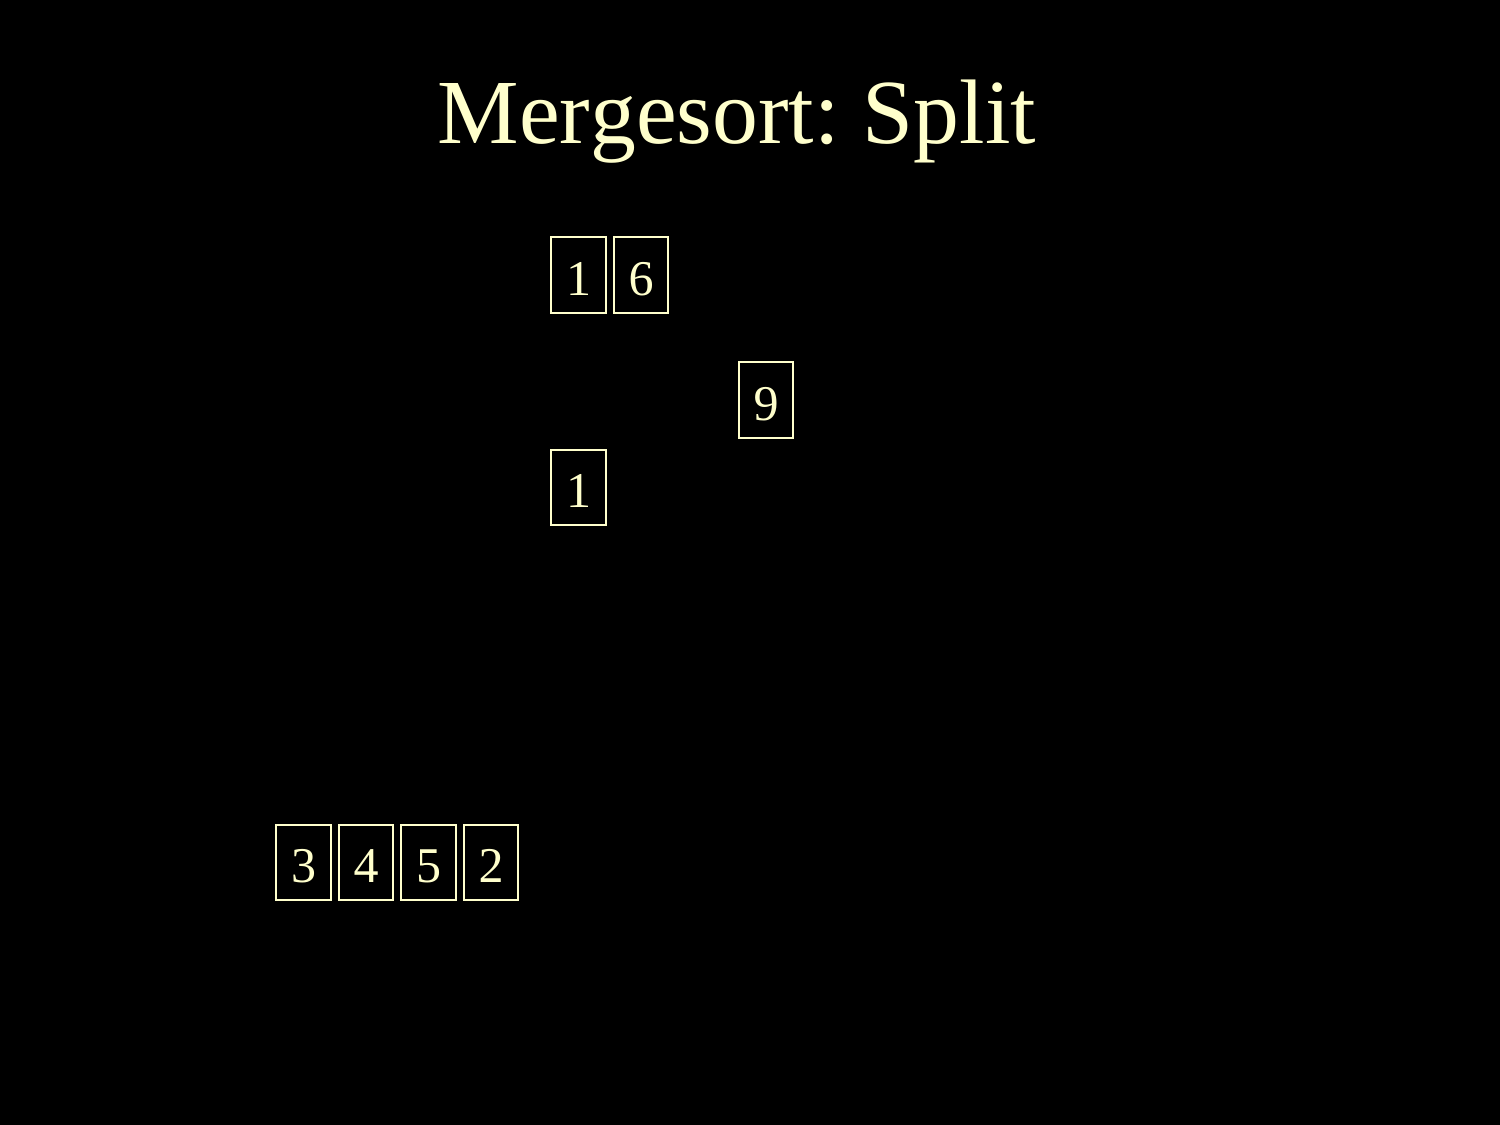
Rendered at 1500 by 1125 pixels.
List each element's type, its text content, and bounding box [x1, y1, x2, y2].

text_box 1 [551, 237, 606, 313]
title Mergesort: Split [8, 50, 1467, 176]
text_box 1 [551, 449, 606, 526]
text_box 2 [463, 824, 519, 901]
text_box 9 [738, 362, 794, 438]
text_box 4 [338, 824, 394, 901]
text_box 3 [276, 824, 331, 901]
text_box 6 [613, 237, 669, 313]
text_box 5 [401, 824, 456, 901]
